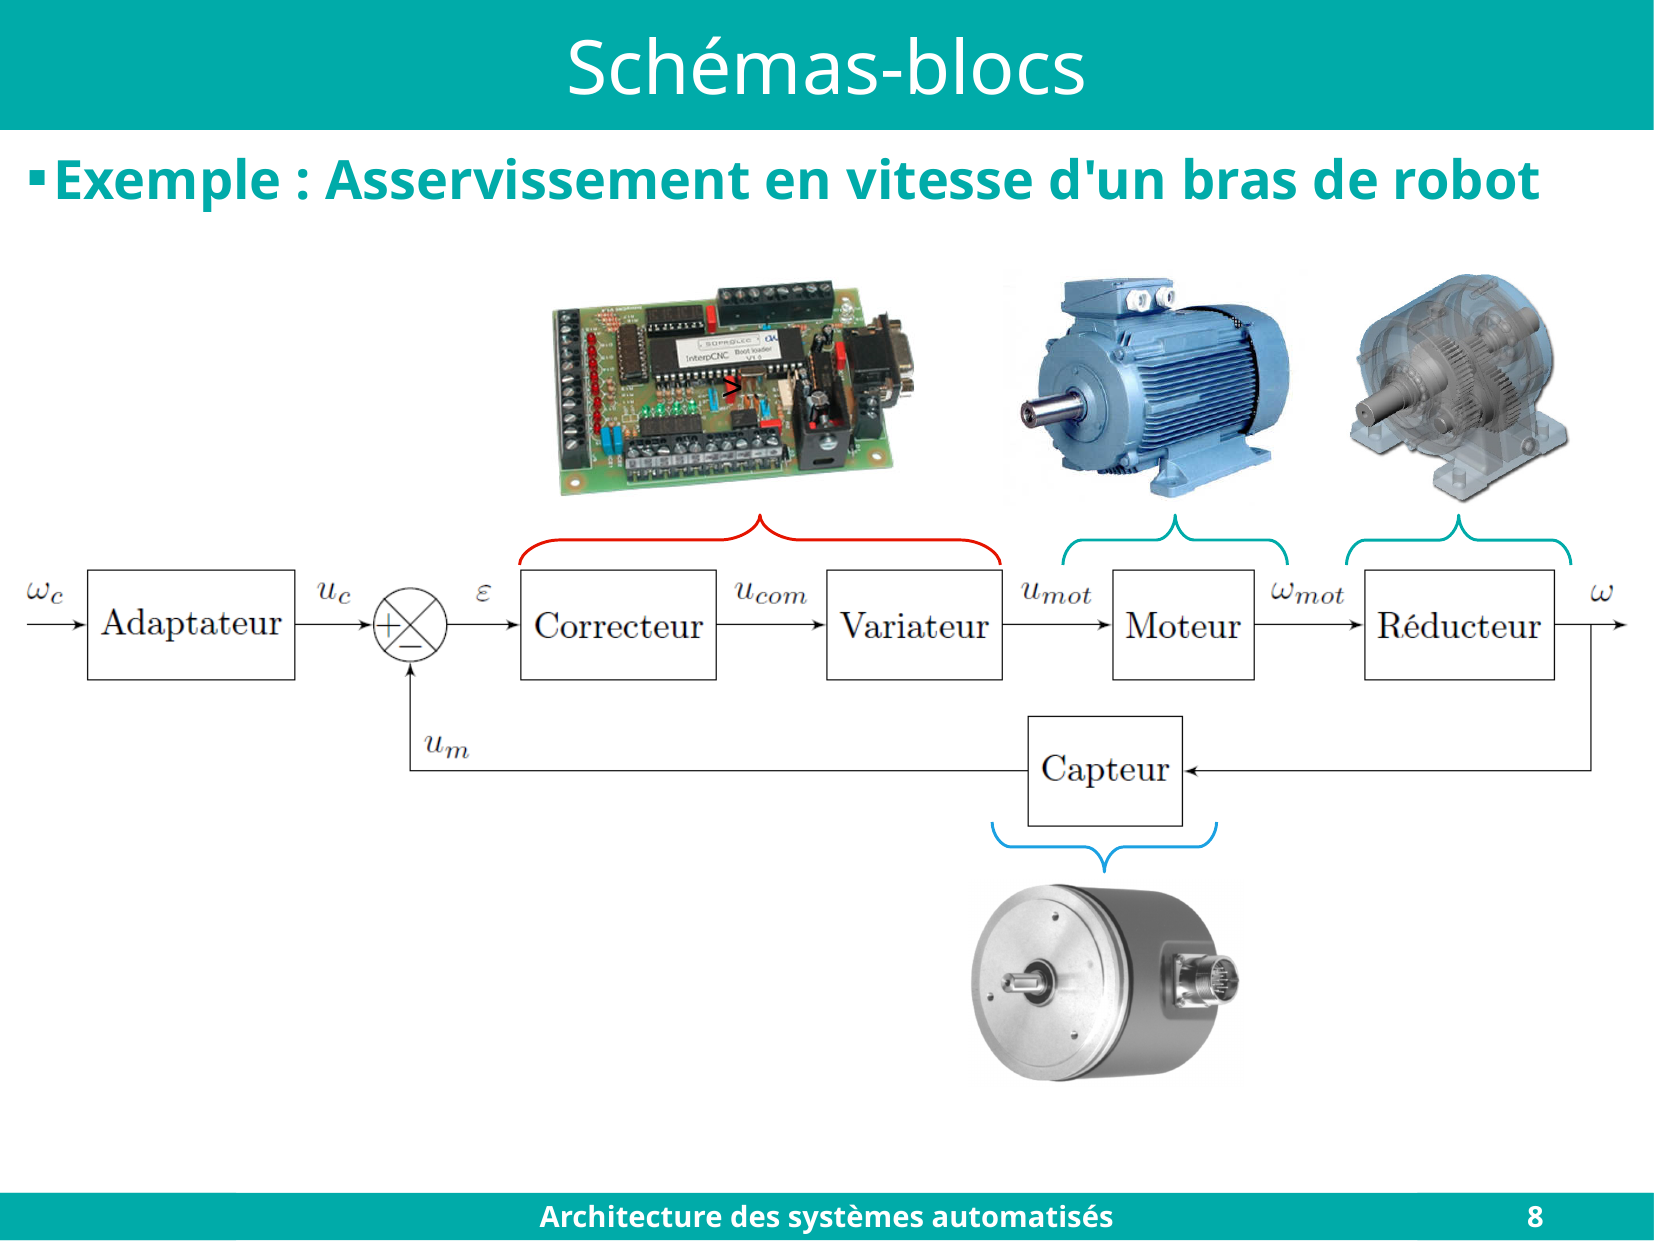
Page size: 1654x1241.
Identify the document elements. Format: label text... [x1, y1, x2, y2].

picture [968, 879, 1244, 1087]
picture [1003, 269, 1308, 506]
list Exemple : Asservissement en vitesse d'un bras de robot [11, 141, 1642, 526]
picture [1346, 269, 1573, 506]
picture [0, 526, 1654, 861]
picture [543, 269, 922, 506]
title Schémas-blocs [0, 0, 1654, 130]
